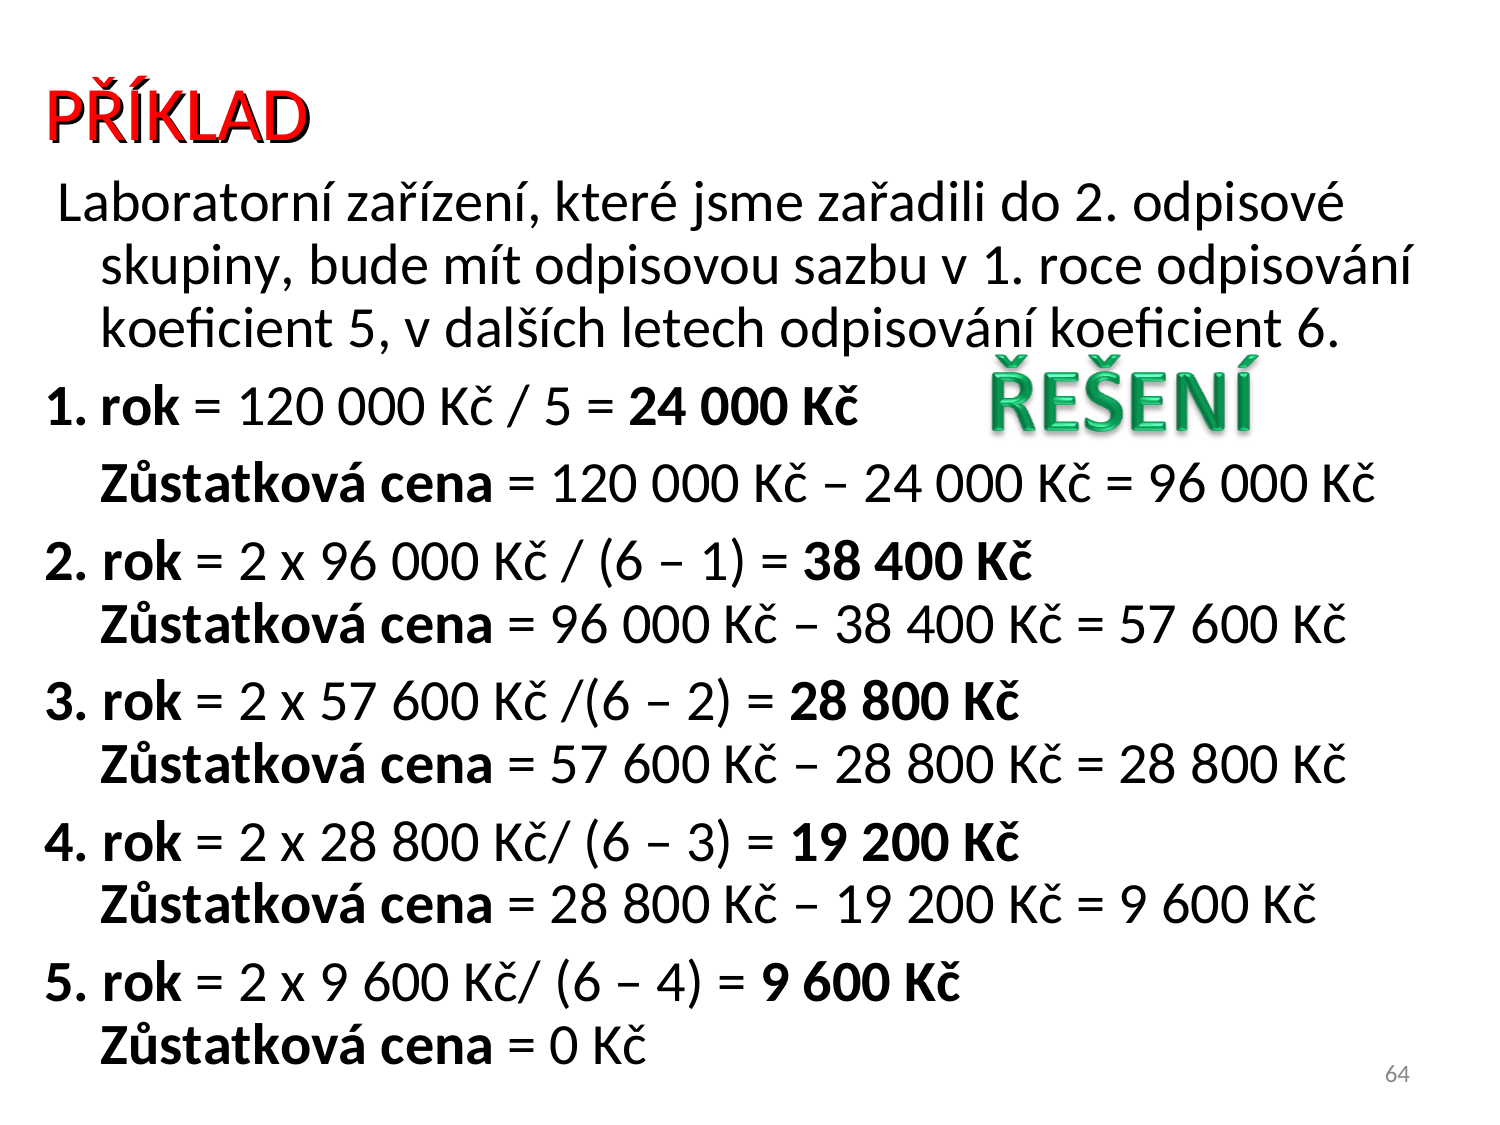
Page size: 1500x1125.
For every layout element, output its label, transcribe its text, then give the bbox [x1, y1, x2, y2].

text_box <číslo> [1074, 1042, 1426, 1103]
list PŘÍKLAD Laboratorní zařízení, které jsme zařadili do 2. odpisové skupiny, bude mít odpisovou sazbu v 1. roce odpisování koeficient 5, v dalších letech odpisování koeficient 6. rok = 120 000 Kč / 5 = 24 000 Kč Zůstatková cena = 120 000 Kč – 24 000 Kč = 96 000 Kč 2. rok = 2 x 96 000 Kč / (6 – 1) = 38 400 Kč Zůstatková cena = 96 000 Kč – 38 400 Kč = 57 600 Kč 3. rok = 2 x 57 600 Kč /(6 – 2) = 28 800 Kč Zůstatková cena = 57 600 Kč – 28 800 Kč = 28 800 Kč 4. rok = 2 x 28 800 Kč/ (6 – 3) = 19 200 Kč Zůstatková cena = 28 800 Kč – 19 200 Kč = 9 600 Kč 5. rok = 2 x 9 600 Kč/ (6 – 4) = 9 600 Kč Zůstatková cena = 0 Kč [29, 66, 1471, 1125]
picture [774, 308, 1468, 501]
